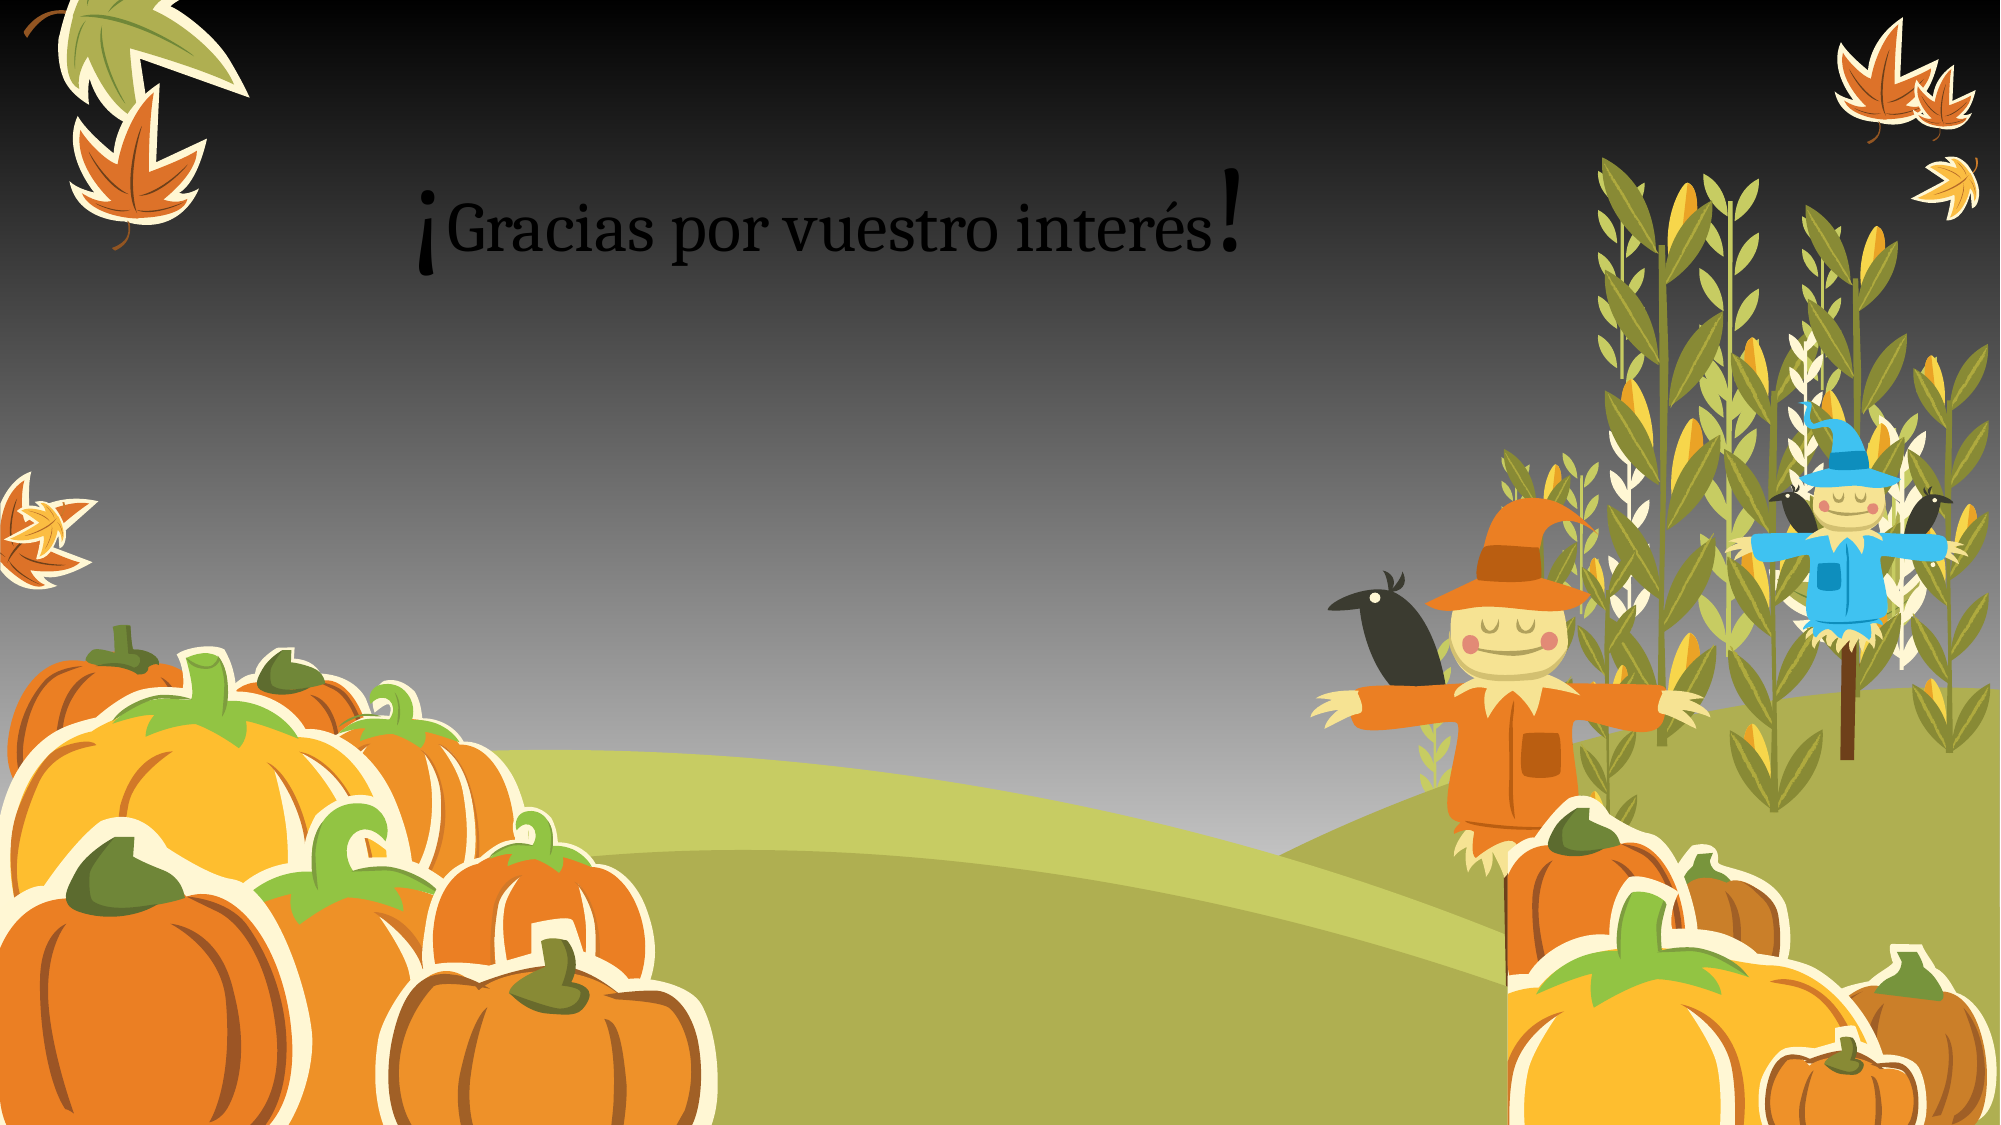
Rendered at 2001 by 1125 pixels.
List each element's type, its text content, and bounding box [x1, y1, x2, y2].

title ¡Gracias por vuestro interés! [333, 135, 1328, 712]
